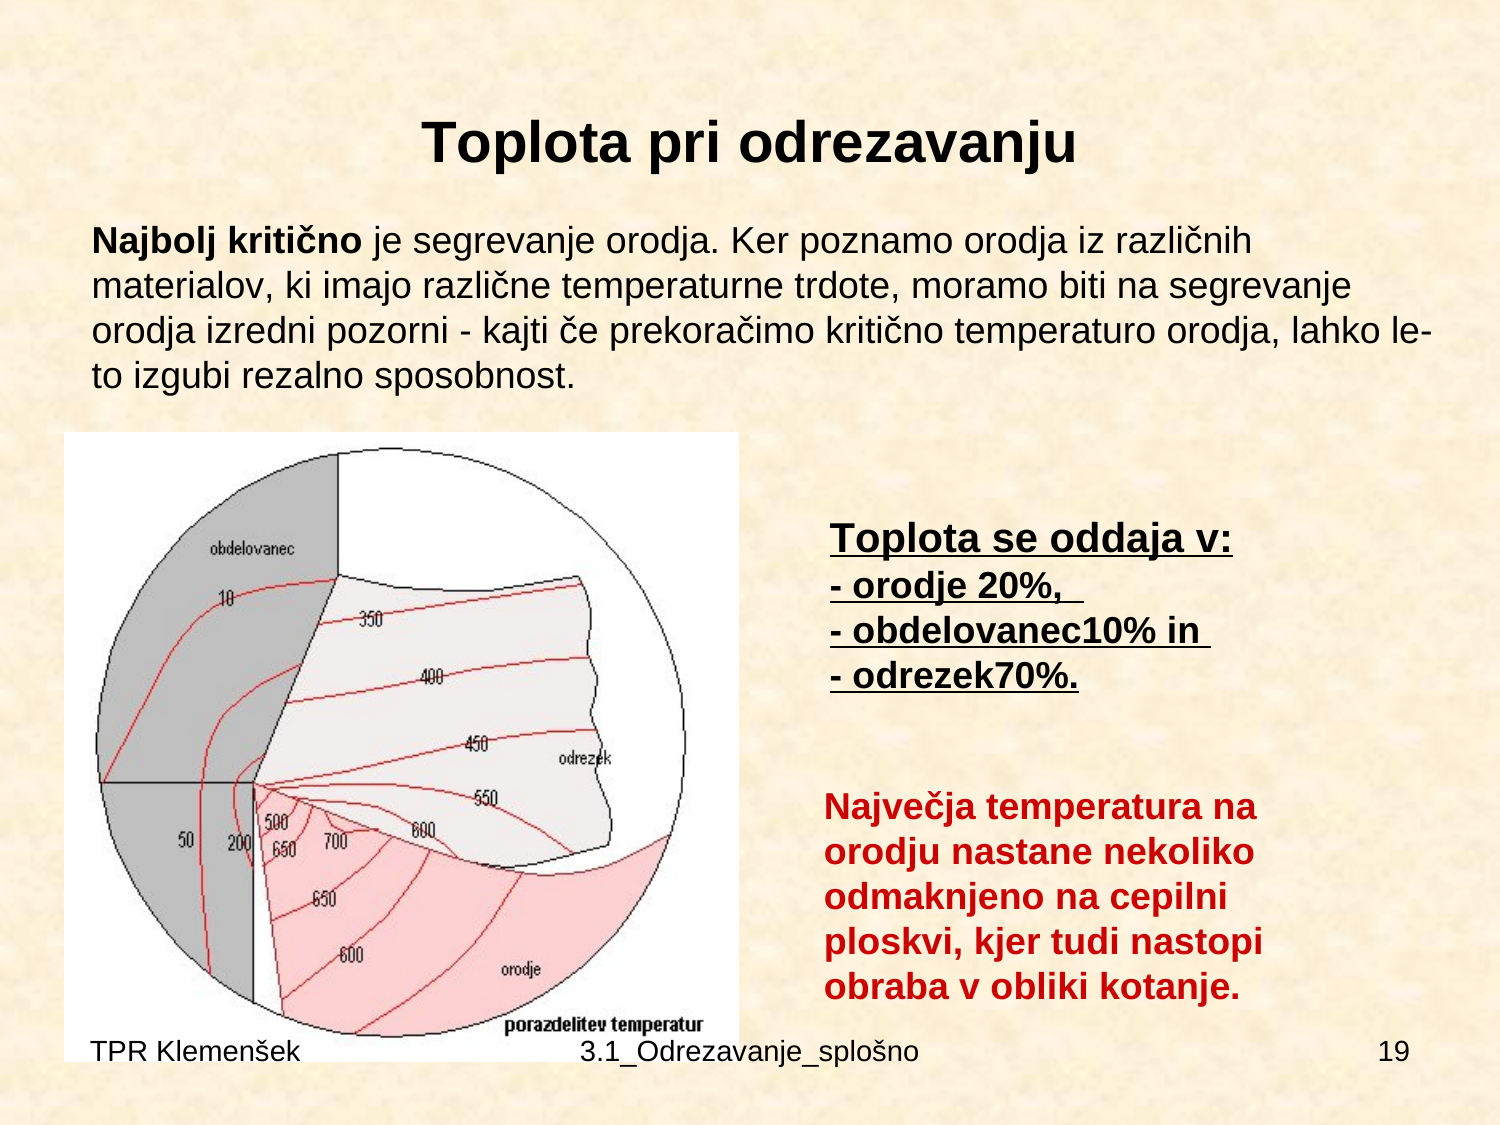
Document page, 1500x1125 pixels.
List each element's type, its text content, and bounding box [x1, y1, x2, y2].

picture [0, 0, 1500, 1125]
text_box Največja temperatura na orodju nastane nekoliko odmaknjeno na cepilni ploskvi, kjer tudi nastopi obraba v obliki kotanje. [809, 774, 1329, 1016]
title Toplota pri odrezavanju [75, 45, 1426, 233]
text_box <number> [1074, 1024, 1426, 1103]
text_box TPR Klemenšek [74, 1024, 426, 1103]
text_box 3.1_Odrezavanje_splošno [512, 1024, 988, 1103]
text_box Toplota se oddaja v: - orodje 20%, - obdelovanec10% in - odrezek70%. [814, 503, 1500, 704]
text_box Najbolj kritično je segrevanje orodja. Ker poznamo orodja iz različnih materialov, ki imajo različne temperaturne trdote, moramo biti na segrevanje orodja izredni pozorni - kajti če prekoračimo kritično temperaturo orodja, lahko le-to izgubi rezalno sposobnost. [76, 207, 1459, 404]
